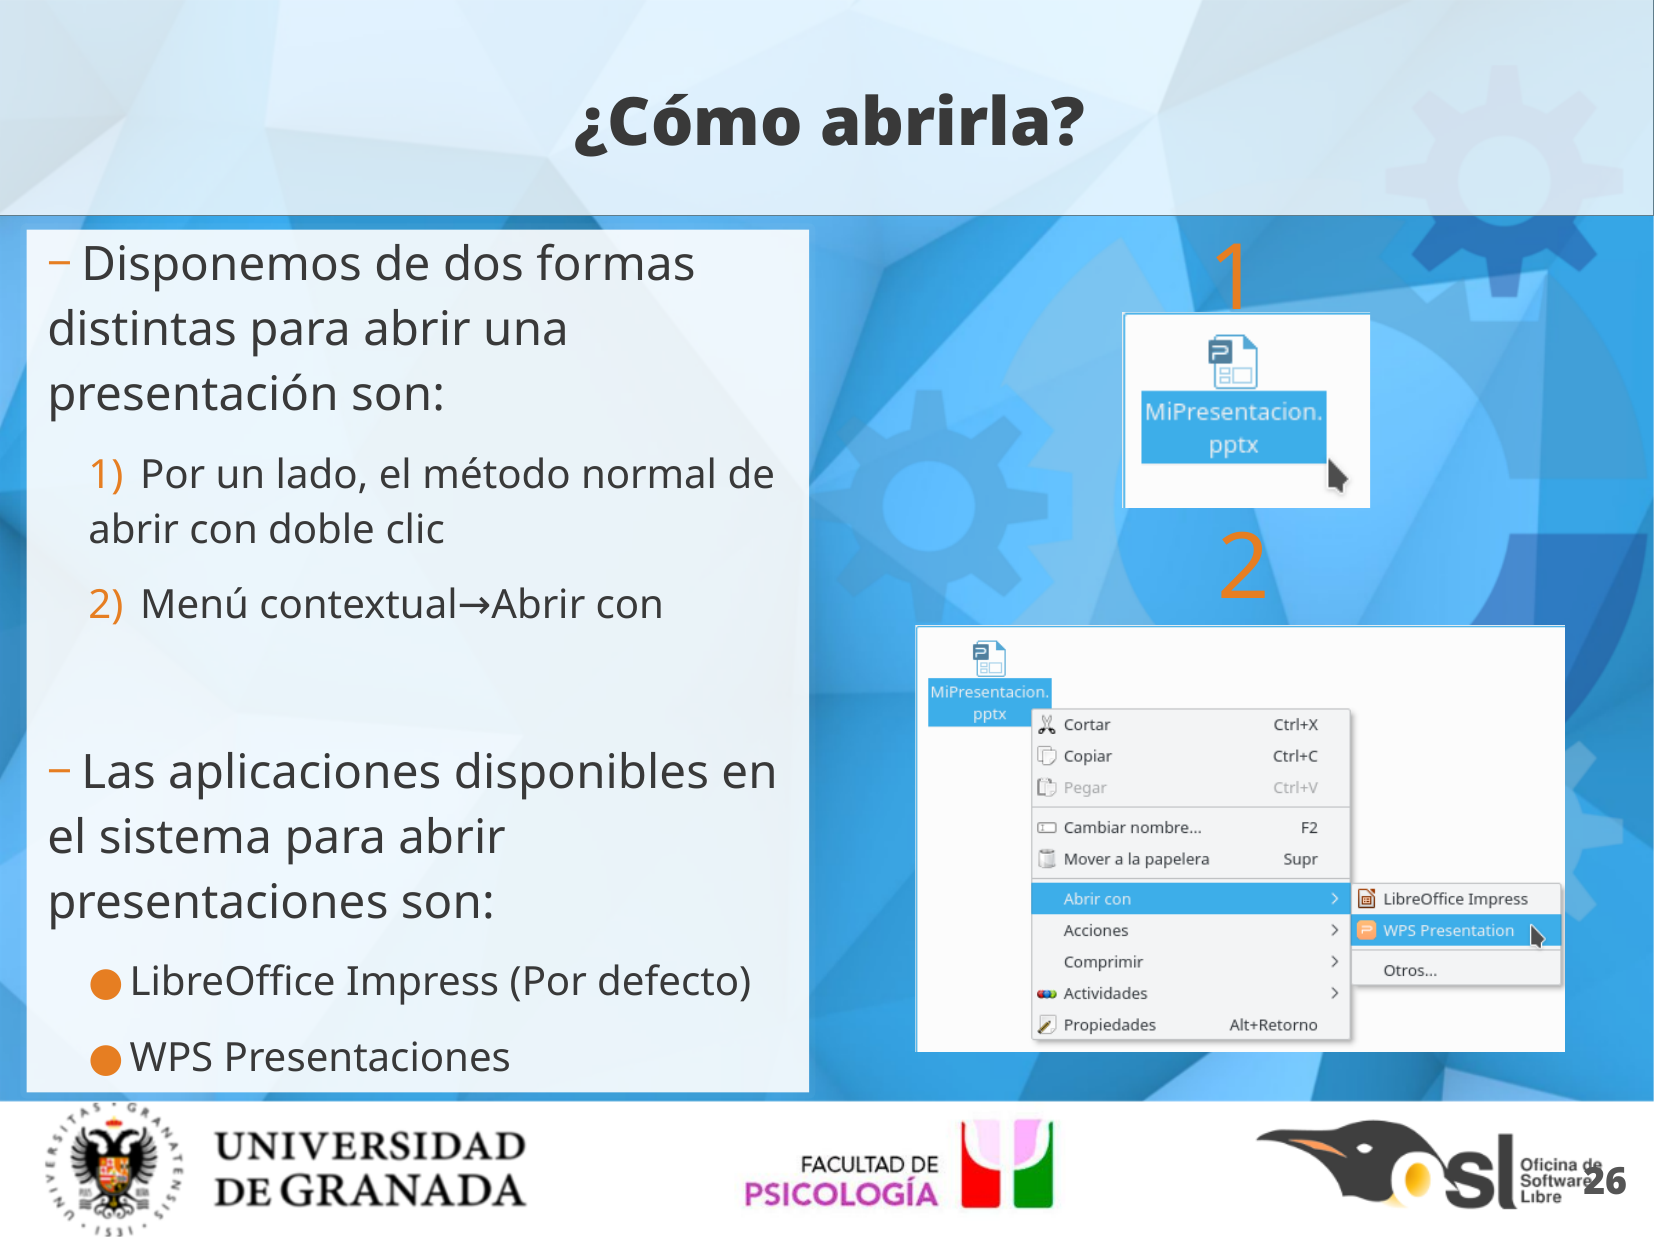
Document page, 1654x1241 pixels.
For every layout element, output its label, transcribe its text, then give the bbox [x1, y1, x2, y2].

text_box 1 [1193, 204, 1286, 312]
title ¿Cómo abrirla? [26, 24, 1634, 216]
list Disponemos de dos formas distintas para abrir una presentación son: Por un lado, el método normal de abrir con doble clic Menú contextual→Abrir con Las aplicaciones disponibles en el sistema para abrir presentaciones son: LibreOffice Impress (Por defecto) WPS Presentaciones [26, 229, 810, 1093]
text_box 2 [1202, 508, 1295, 616]
picture [0, 216, 1654, 1241]
